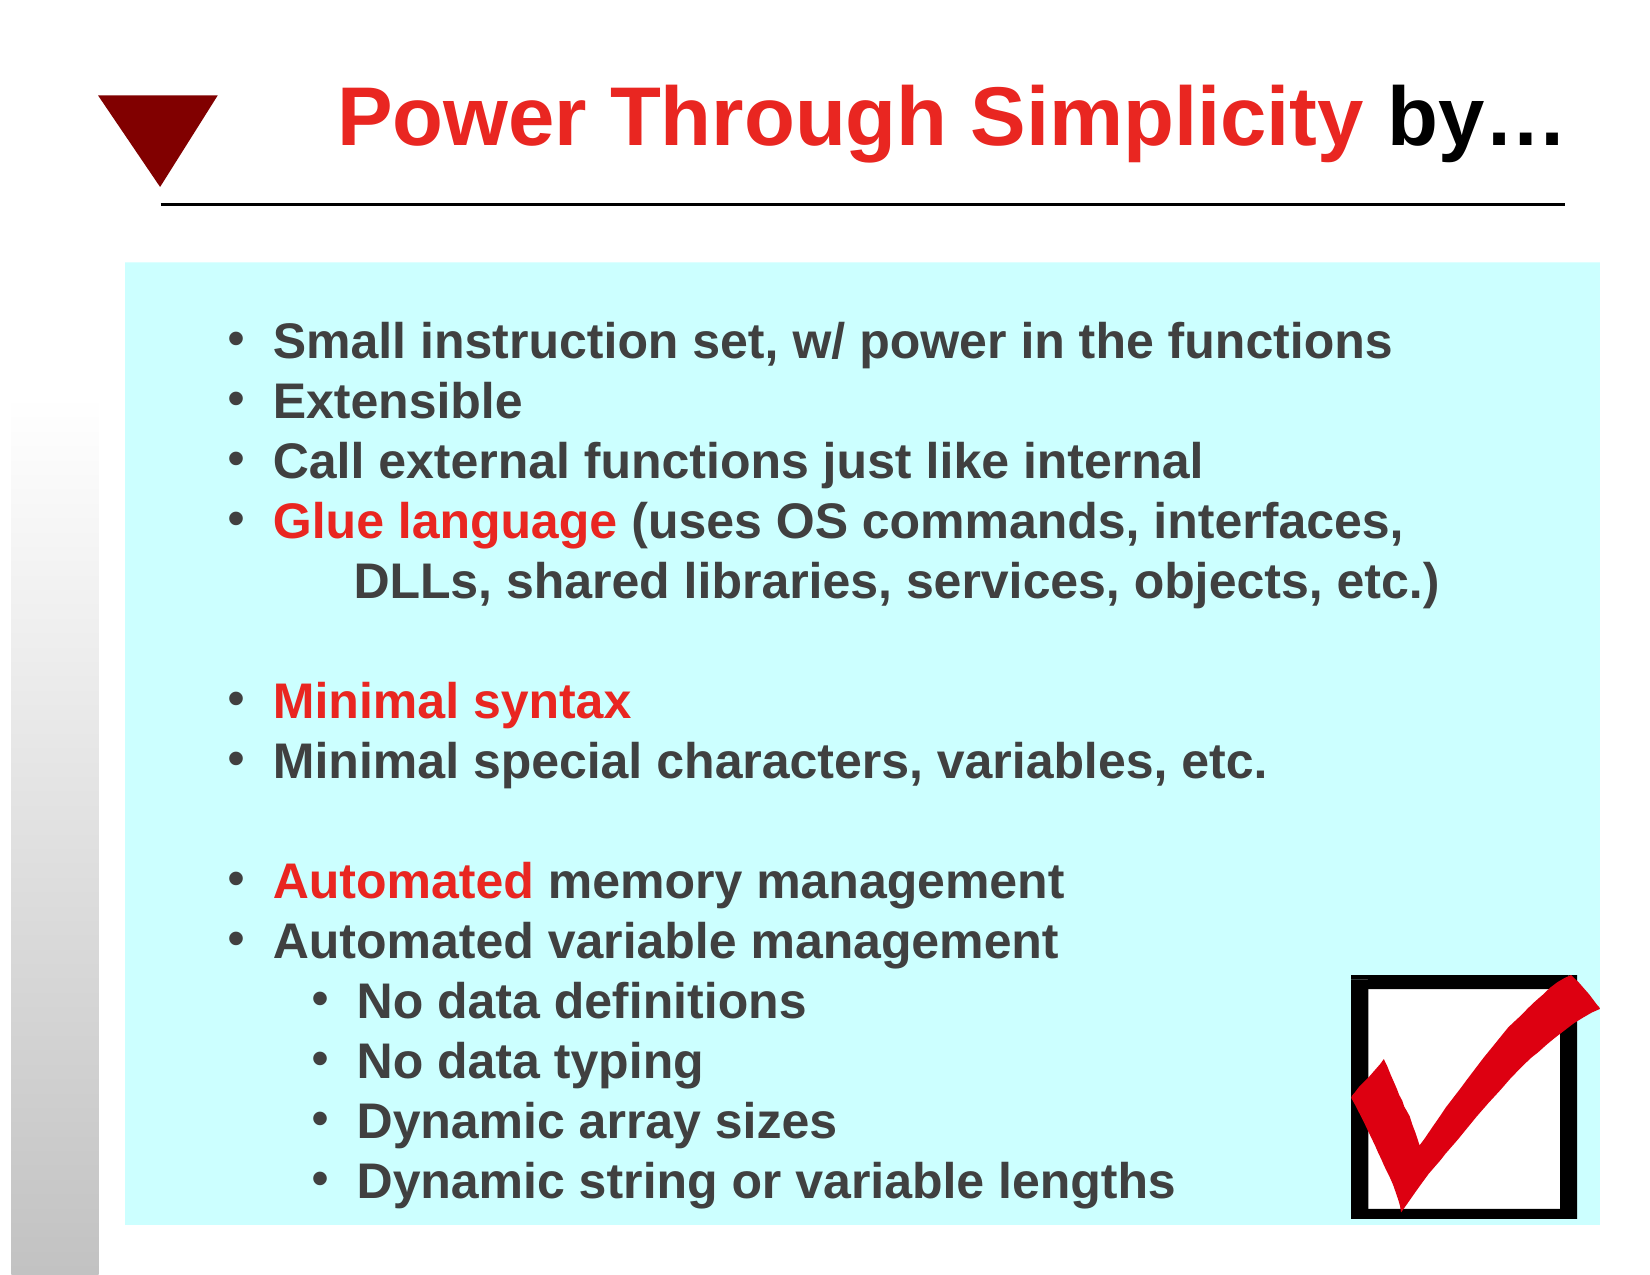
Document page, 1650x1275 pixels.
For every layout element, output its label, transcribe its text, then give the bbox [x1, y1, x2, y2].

text_box [11, 396, 99, 1275]
text_box [1458, 1219, 1600, 1225]
text_box [125, 262, 1600, 1225]
picture [1350, 975, 1600, 1219]
list Power Through Simplicity by… [337, 62, 1575, 163]
text_box Small instruction set, w/ power in the functions Extensible Call external functions just like internal Glue language (uses OS commands, interfaces, DLLs, shared libraries, services, objects, etc.) Minimal syntax Minimal special characters, variables, etc. Automated memory management Automated variable management No data definitions No data typing Dynamic array sizes Dynamic string or variable lengths [210, 299, 1458, 1275]
text_box [98, 95, 218, 187]
